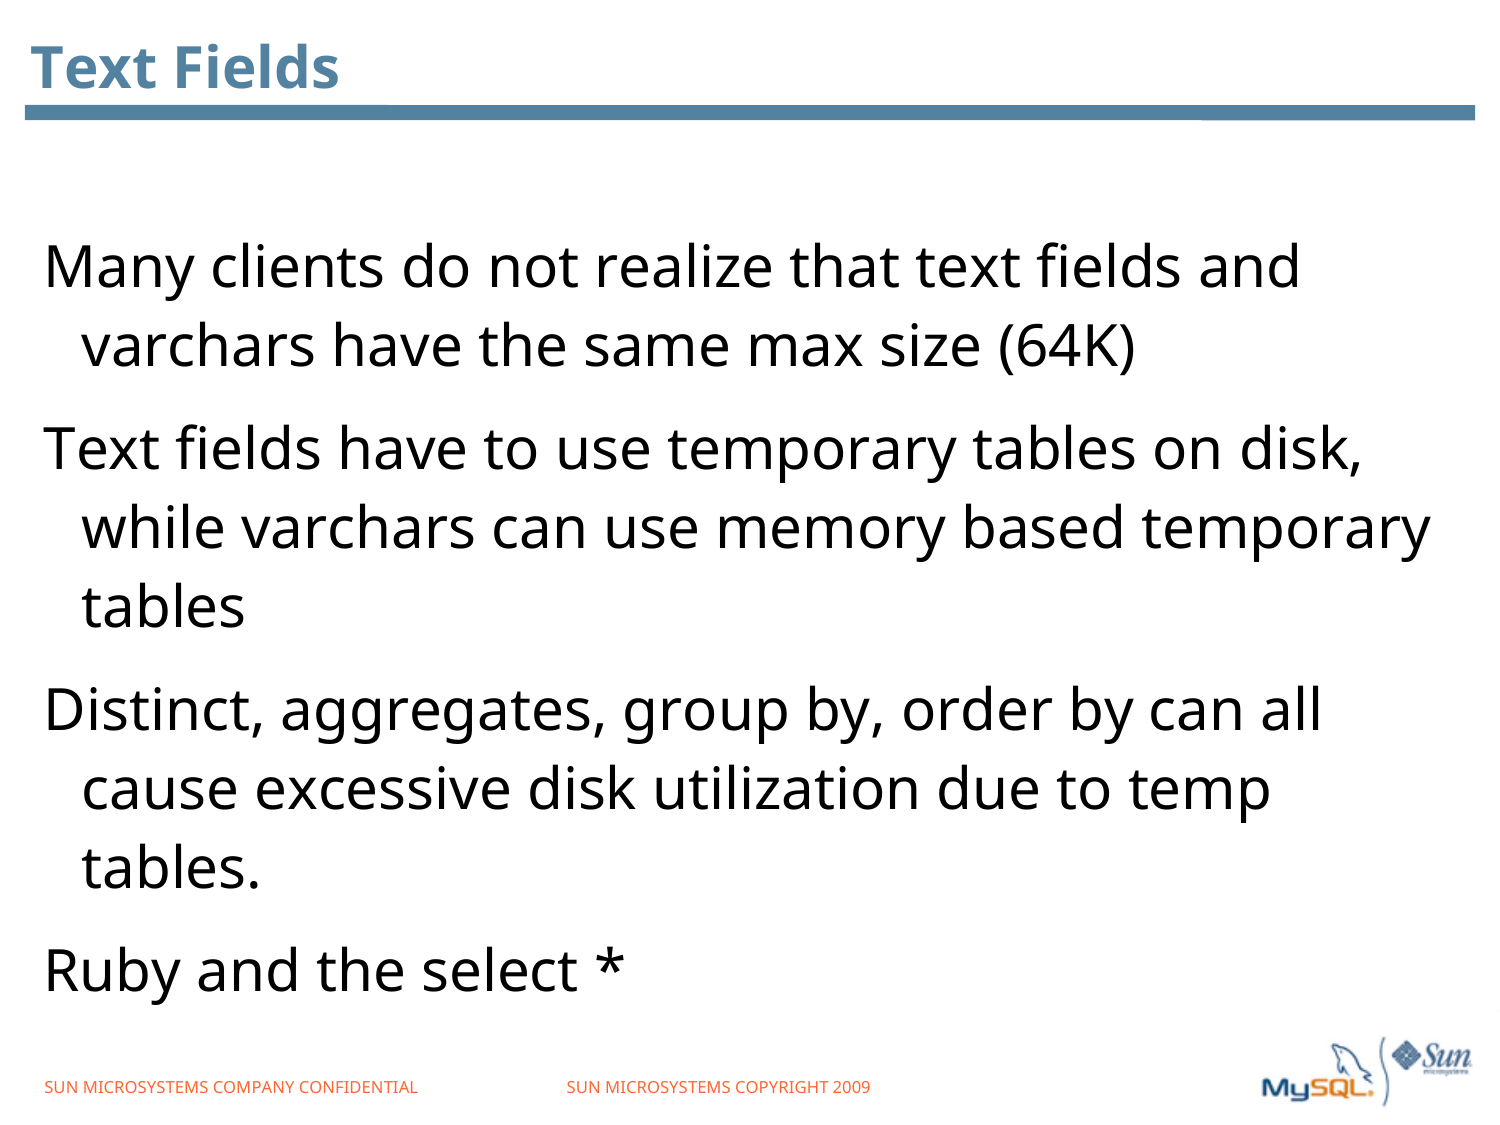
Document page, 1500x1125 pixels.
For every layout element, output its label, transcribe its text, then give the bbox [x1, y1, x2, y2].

title Text Fields [0, 0, 1500, 138]
picture [1246, 1009, 1500, 1125]
list Many clients do not realize that text fields and varchars have the same max size (64K)‏ Text fields have to use temporary tables on disk, while varchars can use memory based temporary tables Distinct, aggregates, group by, order by can all cause excessive disk utilization due to temp tables. Ruby and the select * [43, 224, 1440, 1063]
